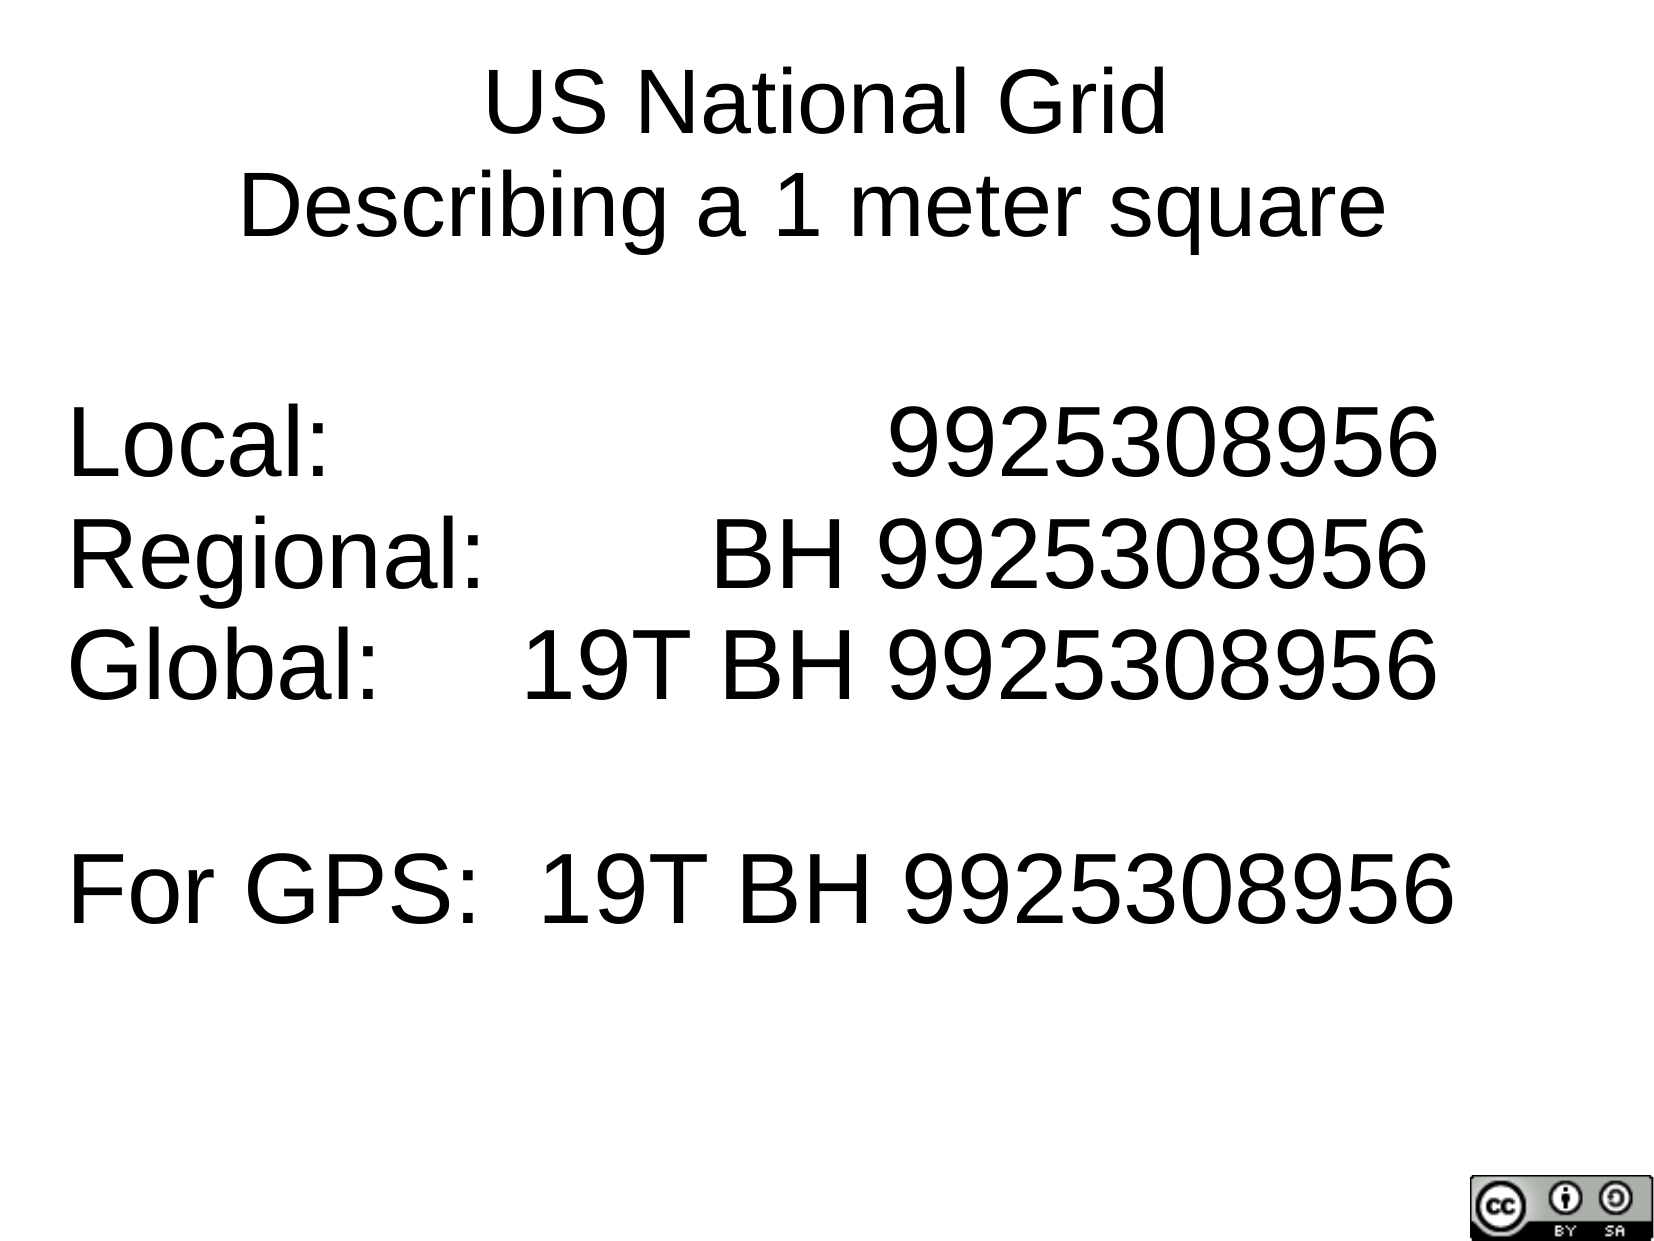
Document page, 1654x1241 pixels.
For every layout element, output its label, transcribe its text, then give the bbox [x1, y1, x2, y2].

title US National Grid Describing a 1 meter square [82, 48, 1571, 258]
text_box Local: 9925308956 Regional: BH 9925308956 Global: 19T BH 9925308956 For GPS: 19T BH 9925308956 [51, 378, 1491, 953]
picture [1470, 1175, 1654, 1241]
